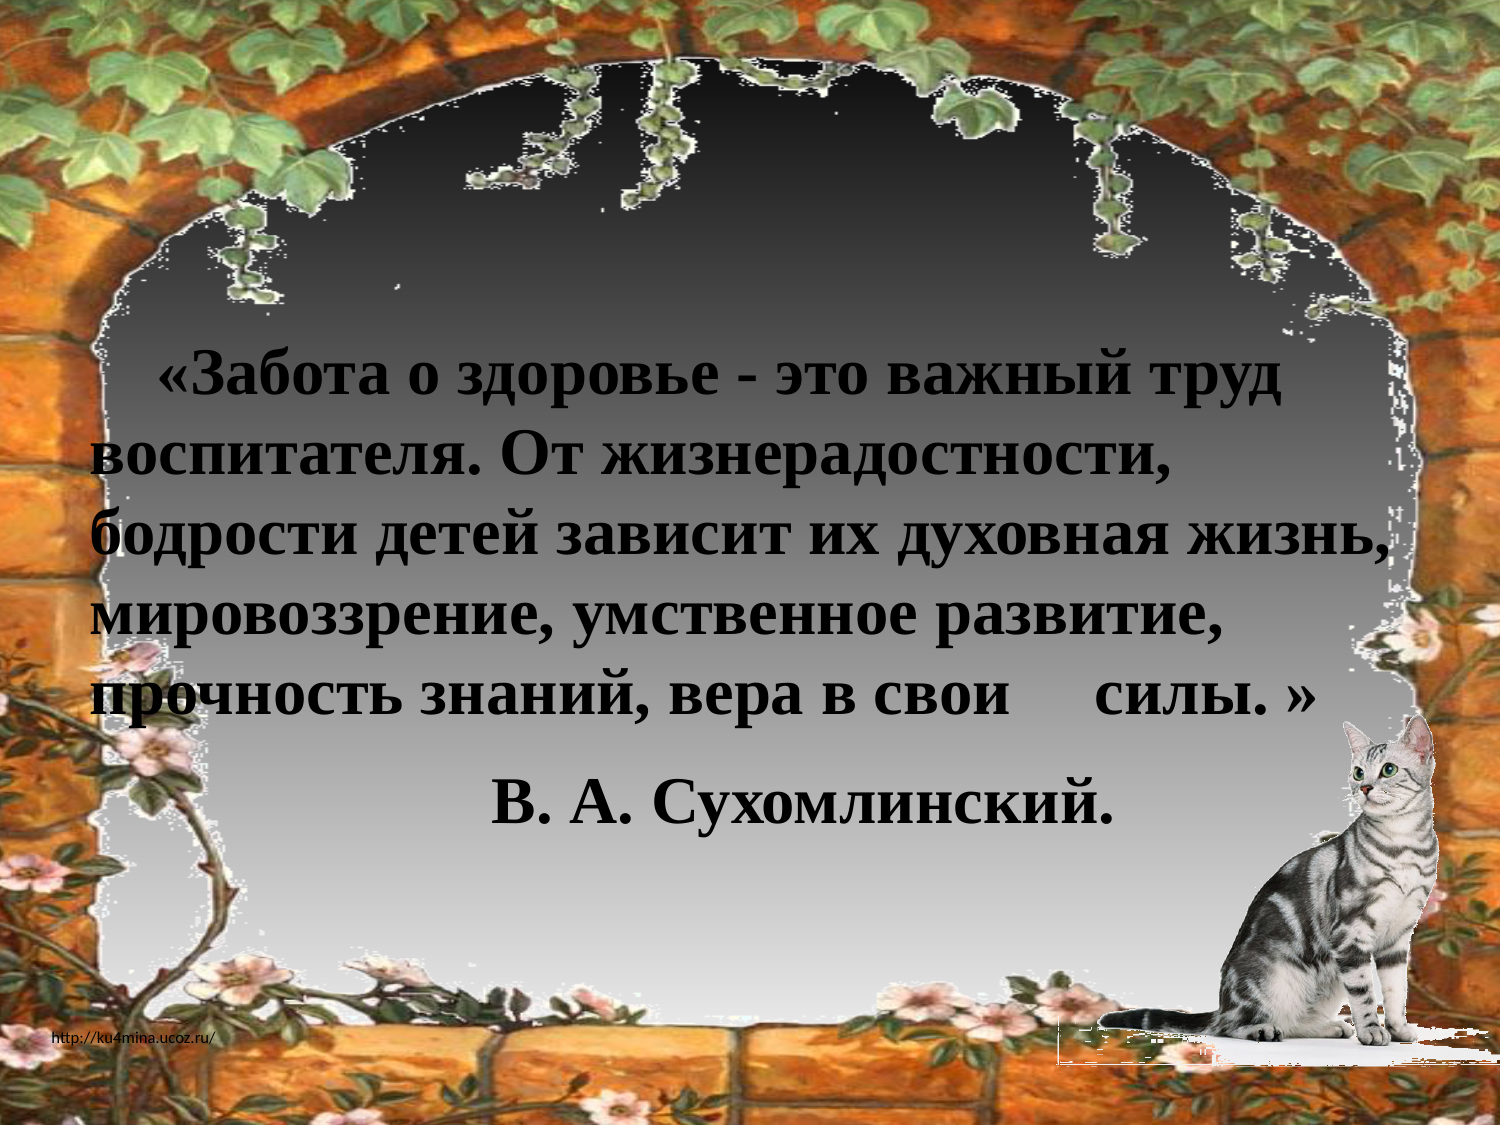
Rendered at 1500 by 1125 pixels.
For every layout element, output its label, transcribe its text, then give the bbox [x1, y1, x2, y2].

title [75, 45, 1425, 53]
picture [0, 0, 1500, 1125]
list «Забота о здоровье - это важный труд воспитателя. От жизнерадостности, бодрости детей зависит их духовная жизнь, мировоззрение, умственное развитие, прочность знаний, вера в свои силы. » В. А. Сухомлинский. [75, 210, 1425, 1005]
